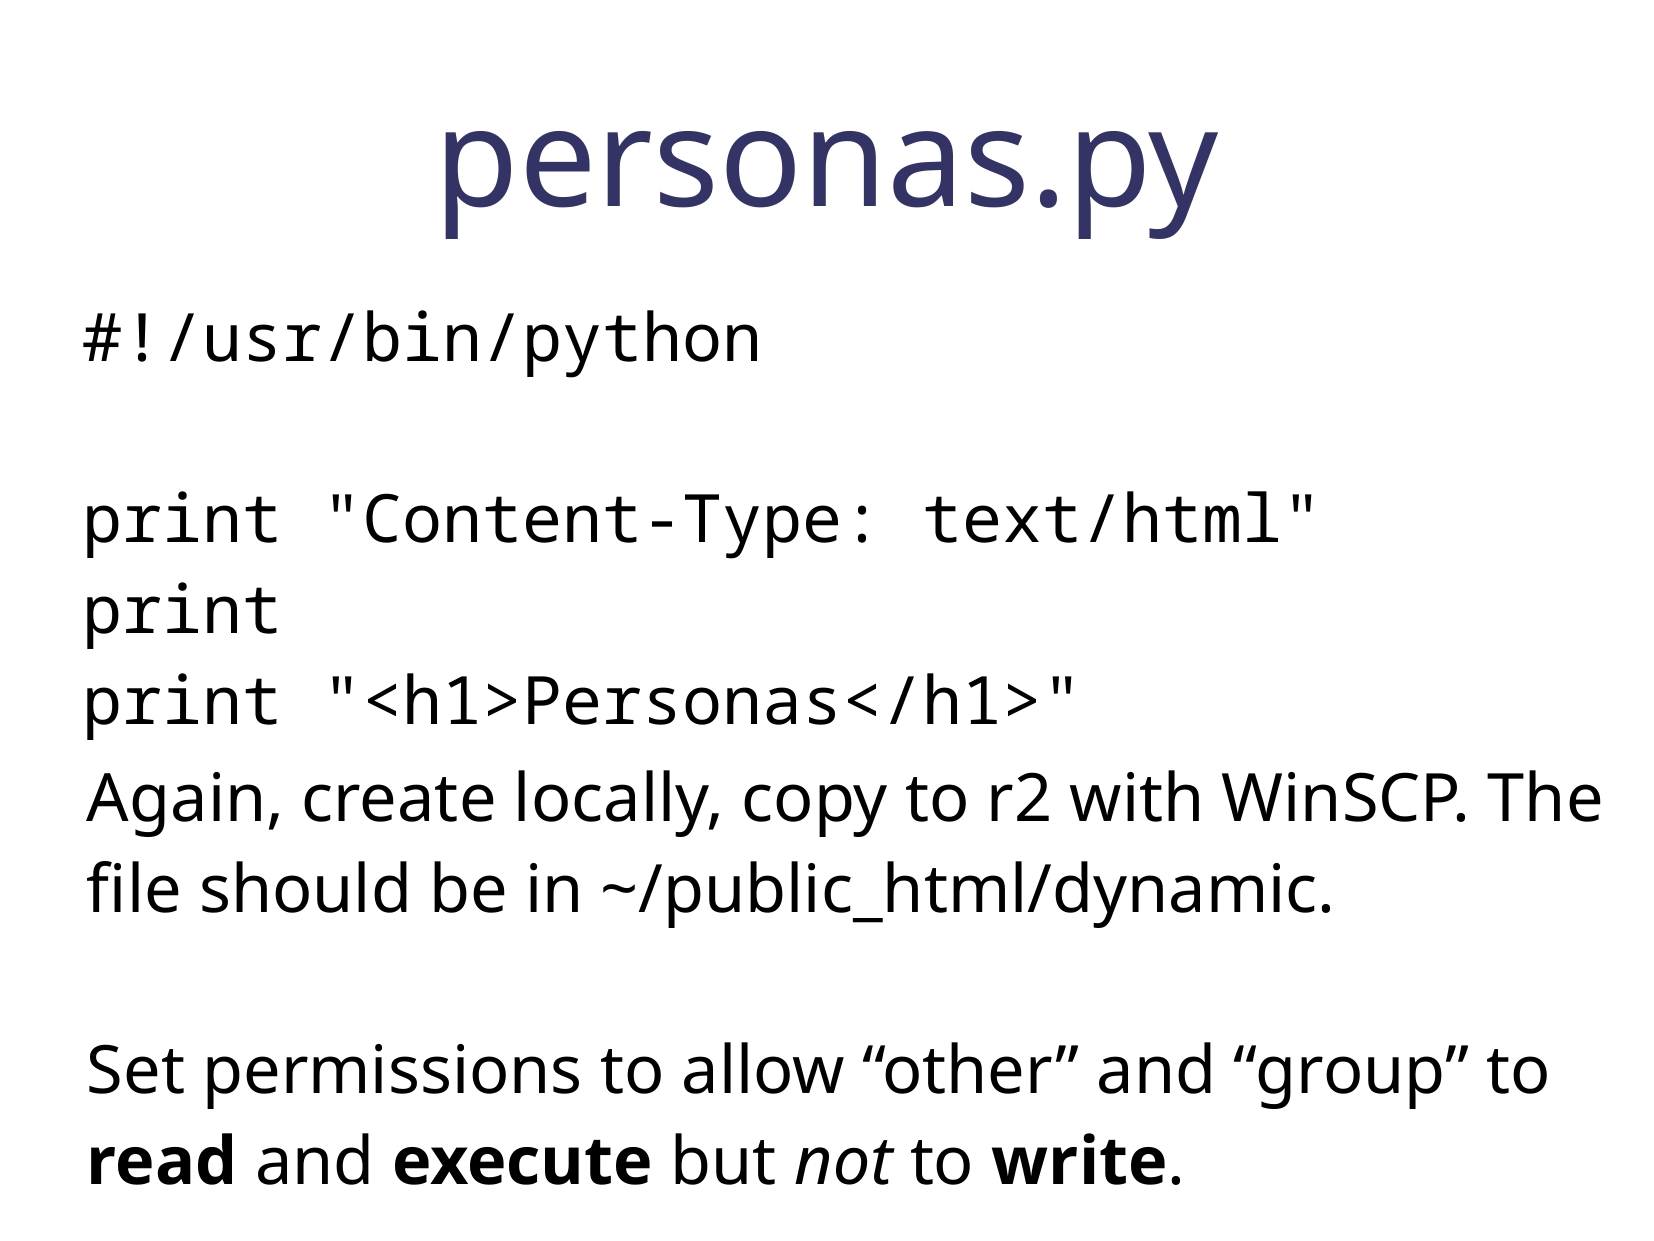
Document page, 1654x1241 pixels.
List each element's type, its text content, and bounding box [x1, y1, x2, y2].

title personas.py [82, 49, 1571, 257]
text_box Again, create locally, copy to r2 with WinSCP. The file should be in ~/public_html/dynamic. Set permissions to allow “other” and “group” to read and execute but not to write. [86, 750, 1654, 1241]
subtitle #!/usr/bin/python print "Content-Type: text/html" print print "<h1>Personas</h1>" [82, 290, 1571, 676]
